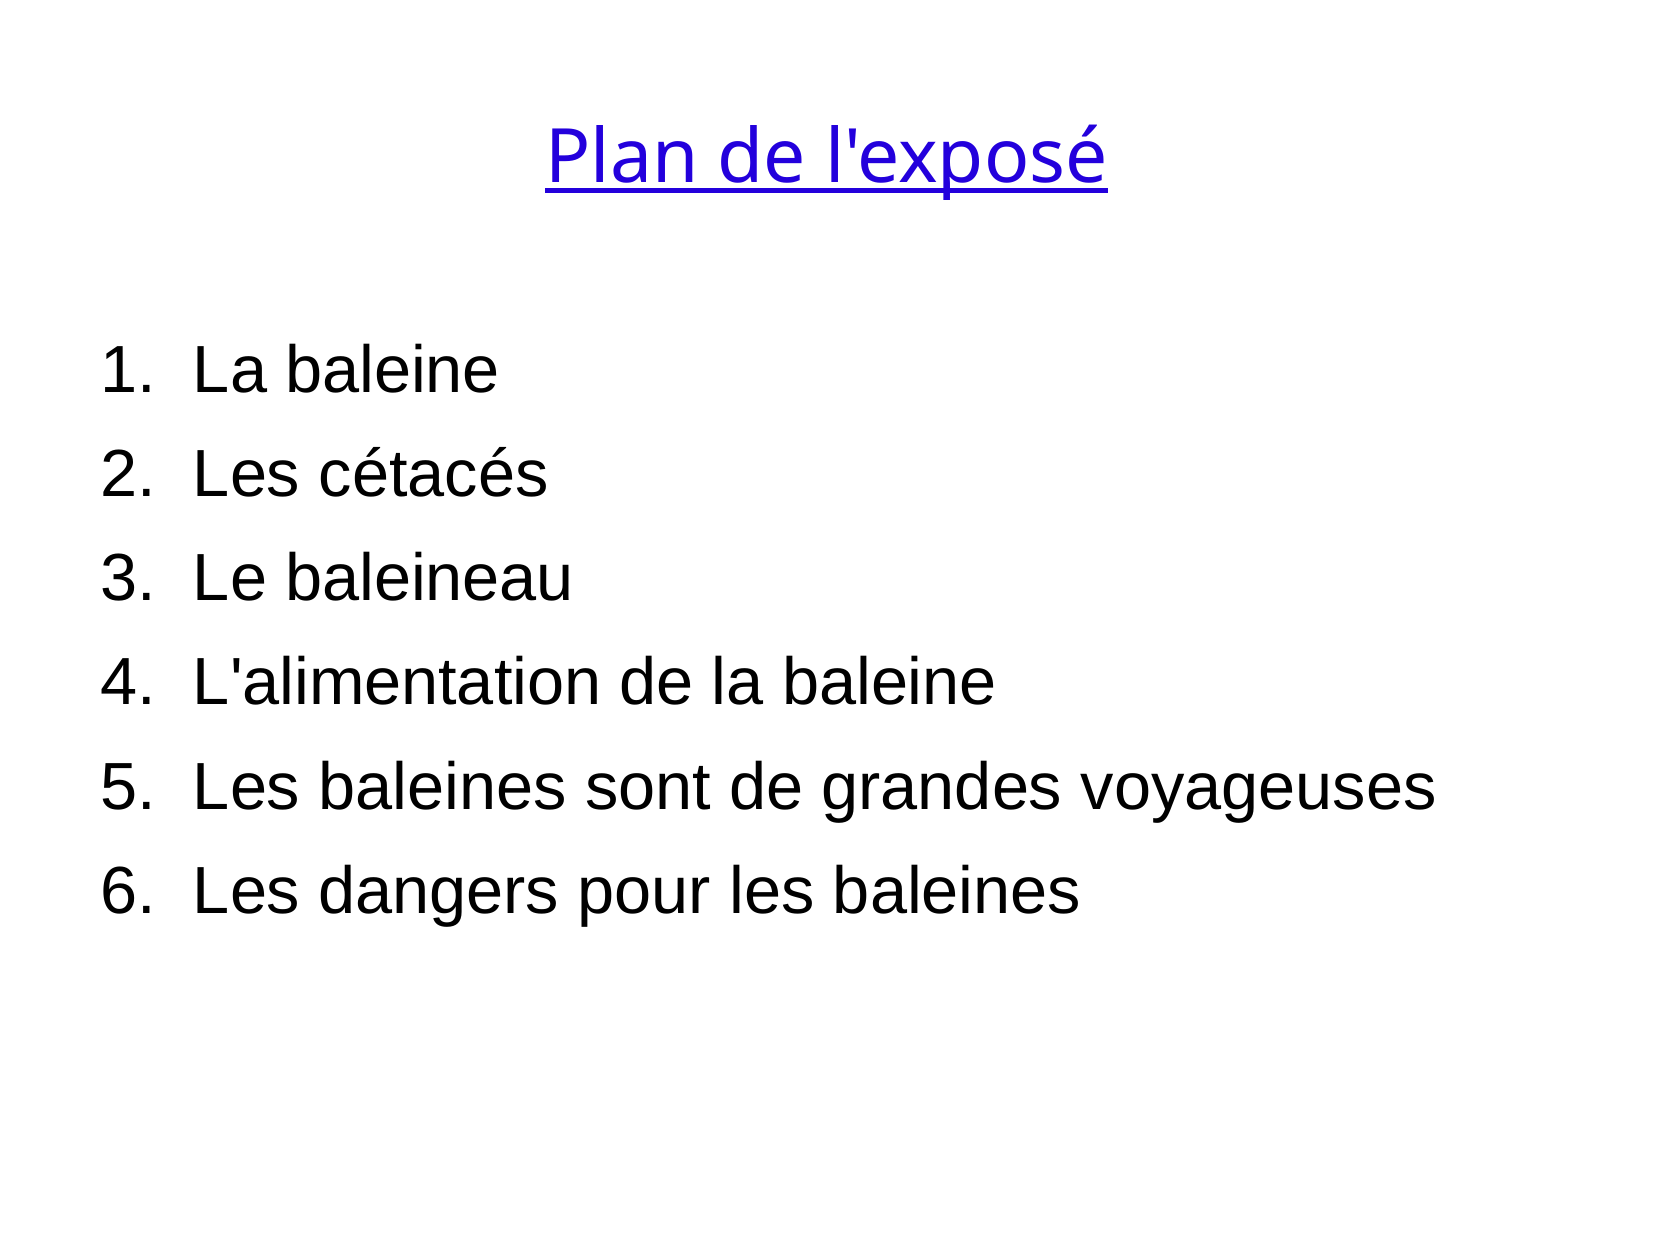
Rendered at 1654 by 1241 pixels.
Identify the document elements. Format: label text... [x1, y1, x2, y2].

list La baleine Les cétacés Le baleineau L'alimentation de la baleine Les baleines sont de grandes voyageuses Les dangers pour les baleines [82, 331, 1571, 1051]
title Plan de l'exposé [82, 49, 1571, 257]
